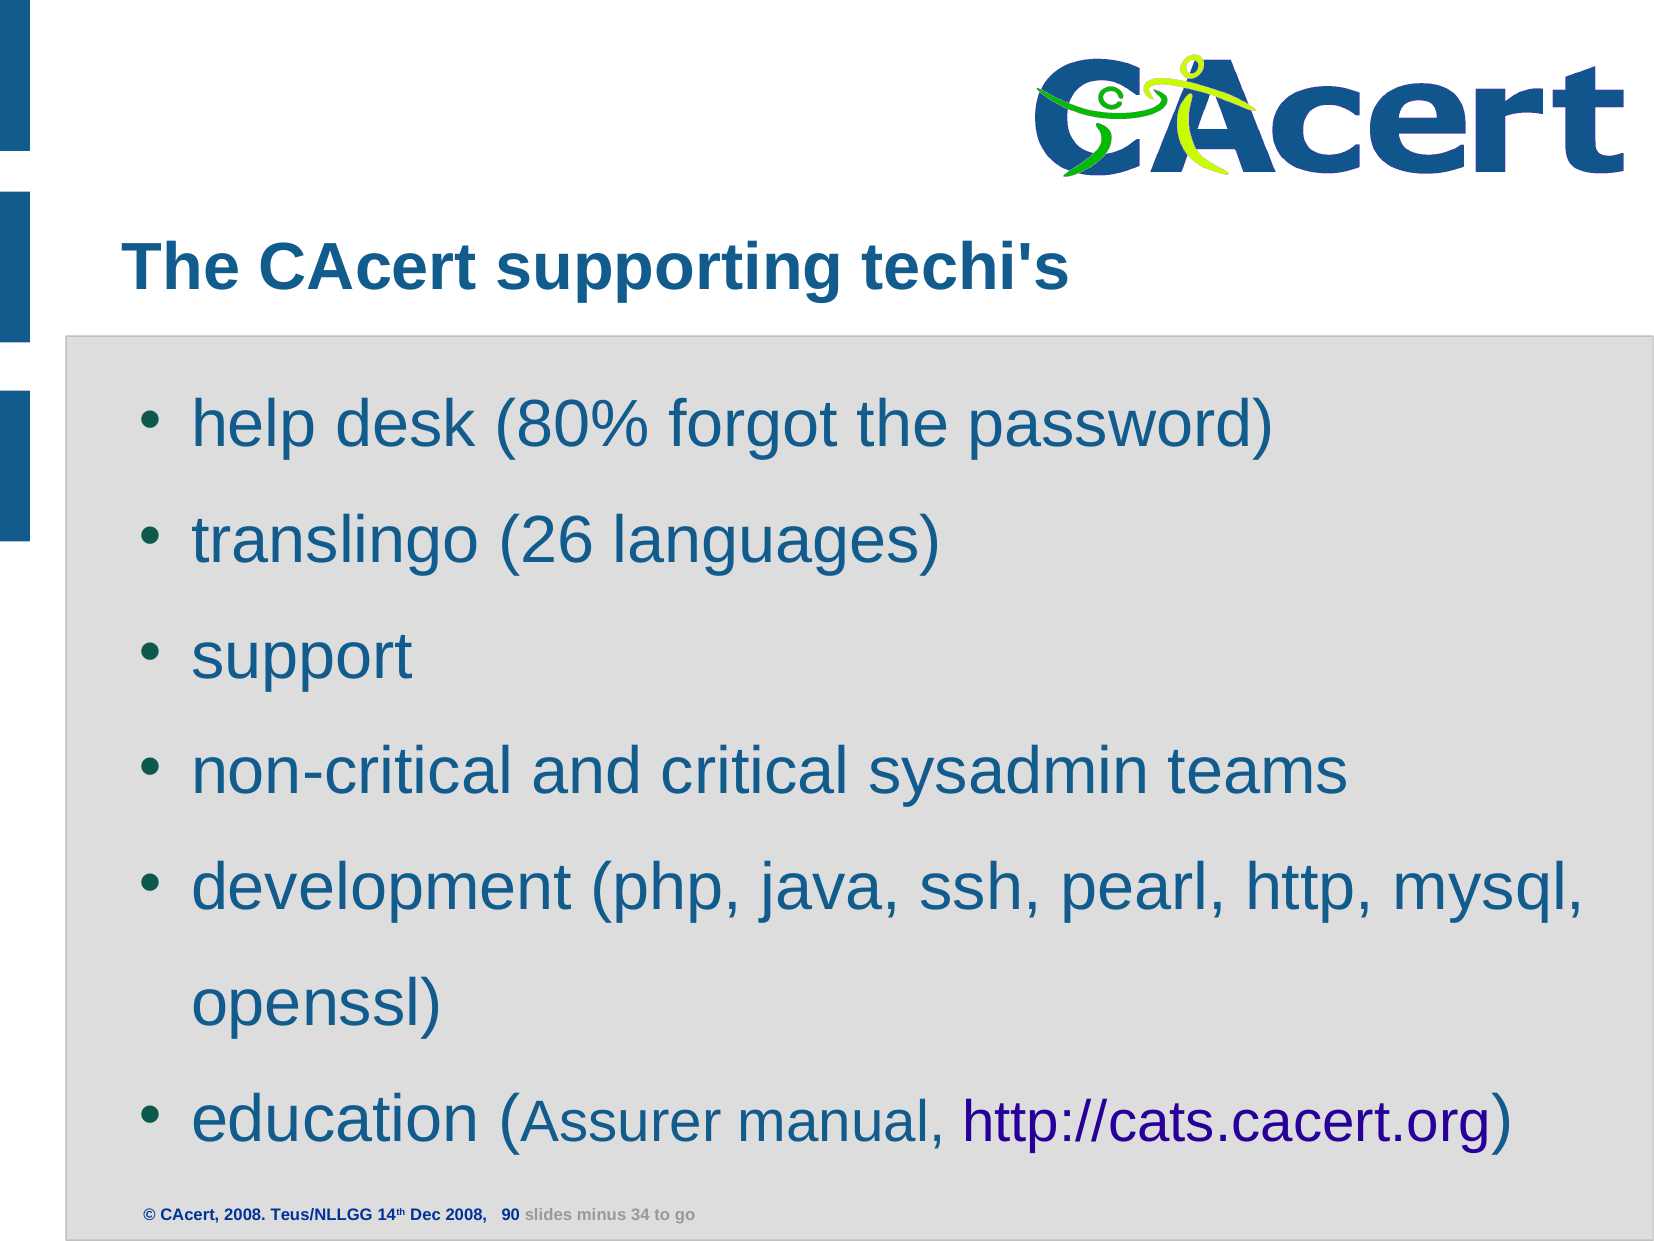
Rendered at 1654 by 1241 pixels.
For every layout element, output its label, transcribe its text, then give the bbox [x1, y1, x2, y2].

picture [1033, 53, 1625, 178]
list help desk (80% forgot the password) translingo (26 languages) support non-critical and critical sysadmin teams development (php, java, ssh, pearl, http, mysql, openssl) education (Assurer manual, http://cats.cacert.org) [121, 344, 1594, 1238]
title The CAcert supporting techi's [121, 177, 1533, 315]
